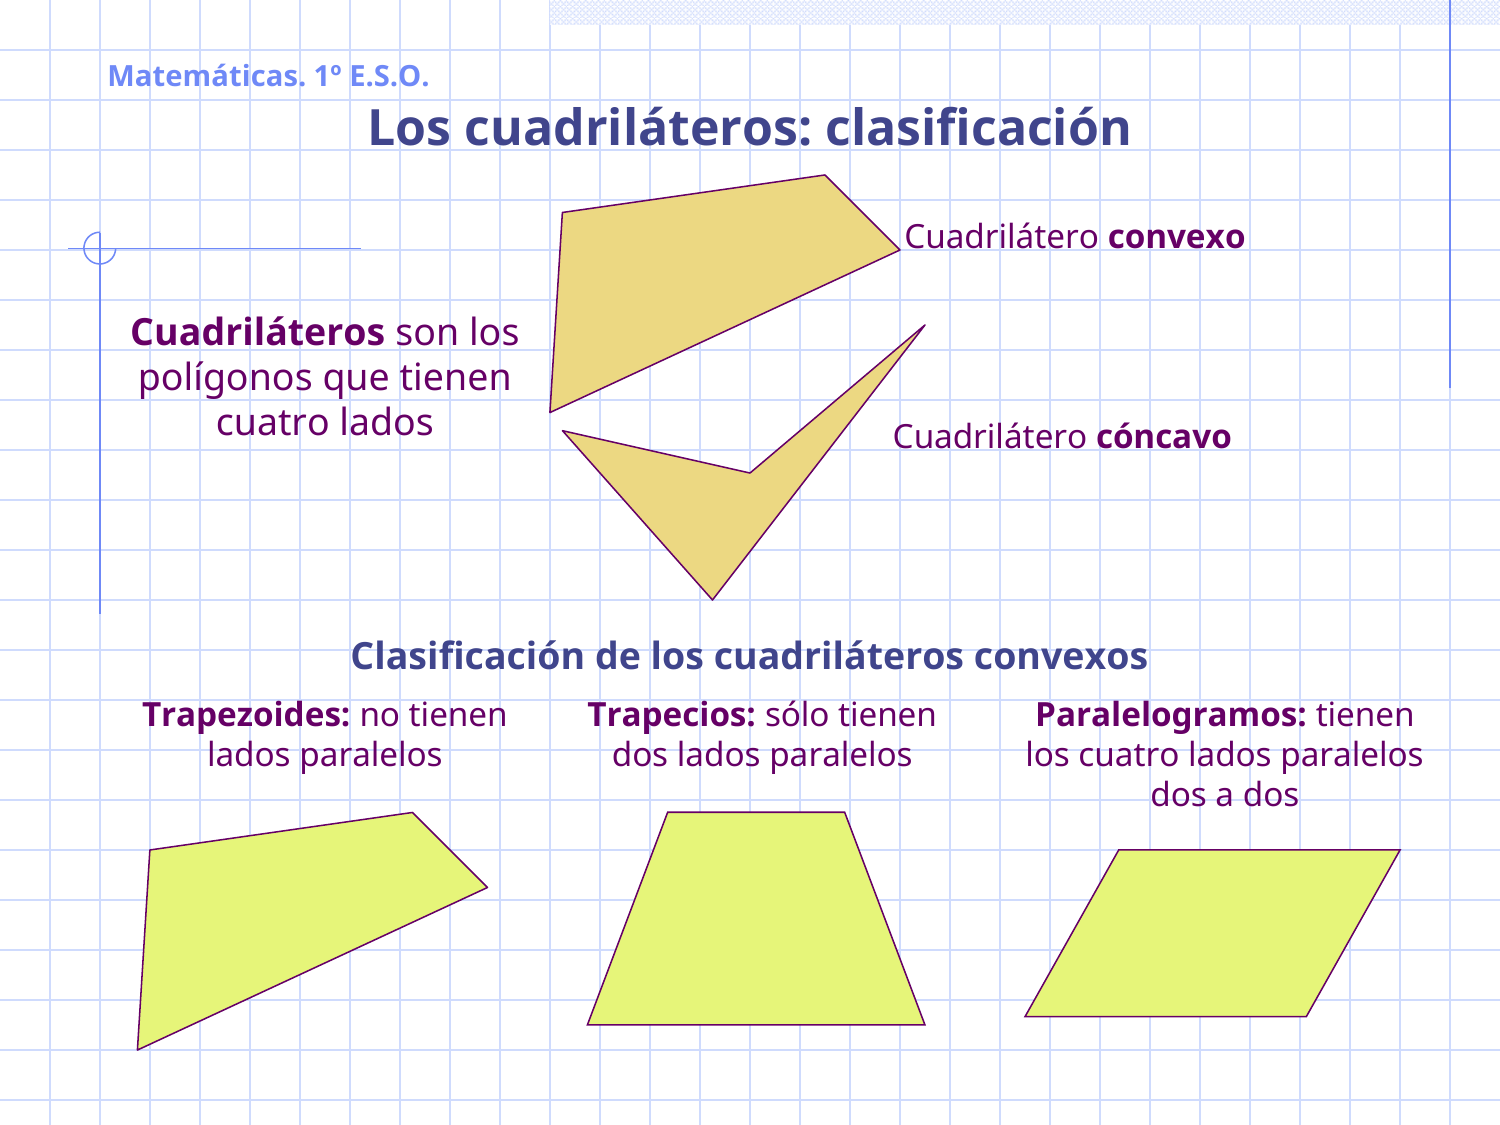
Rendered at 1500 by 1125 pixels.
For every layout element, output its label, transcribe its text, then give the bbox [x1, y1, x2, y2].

text_box [1025, 849, 1401, 1017]
text_box [587, 812, 925, 1025]
picture [549, 0, 1449, 25]
text_box Trapezoides: no tienen lados paralelos [112, 685, 538, 781]
text_box Cuadrilátero cóncavo [849, 407, 1276, 463]
picture [1451, 0, 1500, 25]
text_box Trapecios: sólo tienen dos lados paralelos [549, 685, 976, 781]
text_box Los cuadriláteros: clasificación [99, 87, 1401, 163]
text_box Cuadrilátero convexo [862, 207, 1288, 263]
text_box Paralelogramos: tienen los cuatro lados paralelos dos a dos [999, 685, 1451, 821]
text_box [562, 324, 926, 601]
text_box Clasificación de los cuadriláteros convexos [99, 624, 1401, 686]
text_box [549, 174, 872, 413]
text_box [137, 812, 488, 1051]
text_box Cuadriláteros son los polígonos que tienen cuatro lados [112, 299, 538, 451]
